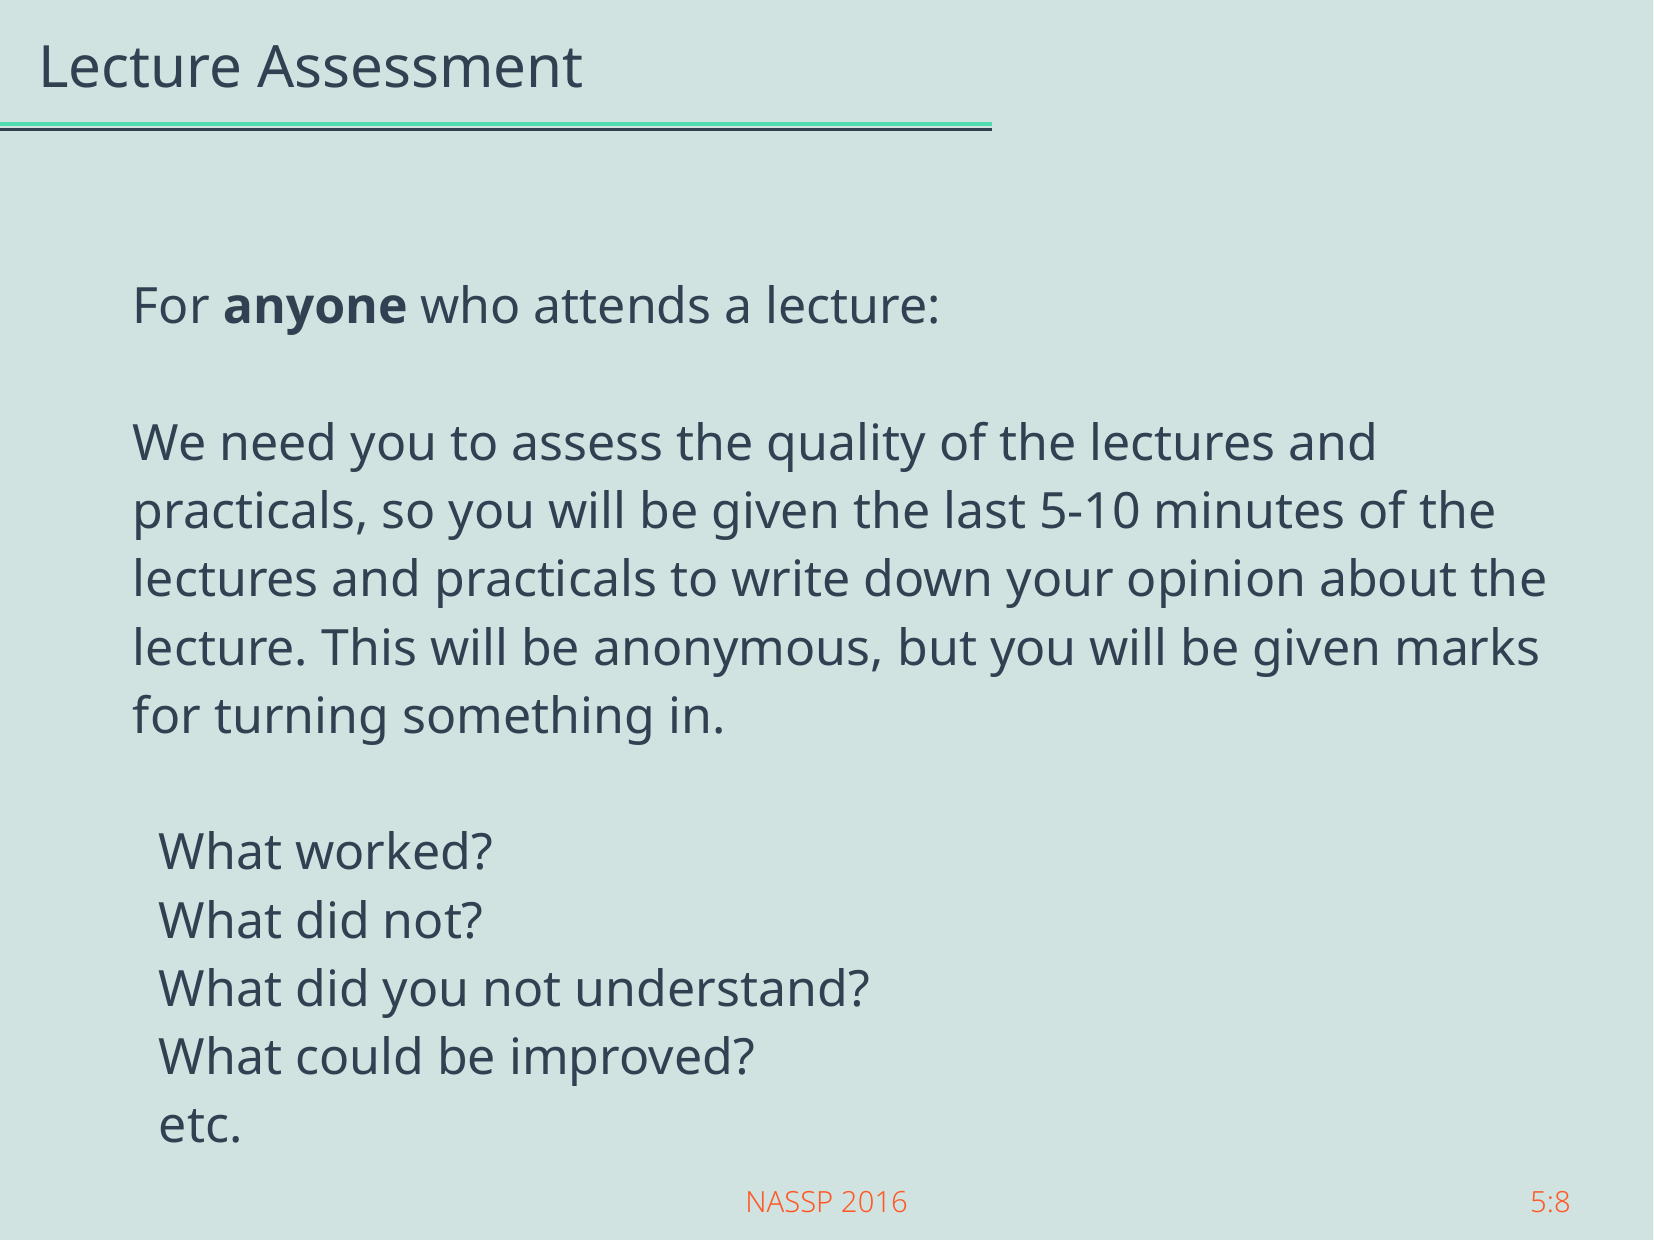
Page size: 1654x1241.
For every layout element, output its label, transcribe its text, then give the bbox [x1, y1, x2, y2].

text_box For anyone who attends a lecture: We need you to assess the quality of the lectures and practicals, so you will be given the last 5-10 minutes of the lectures and practicals to write down your opinion about the lecture. This will be anonymous, but you will be given marks for turning something in. What worked? What did not? What did you not understand? What could be improved? etc. [118, 262, 1583, 1001]
text_box Lecture Assessment [23, 17, 1063, 103]
